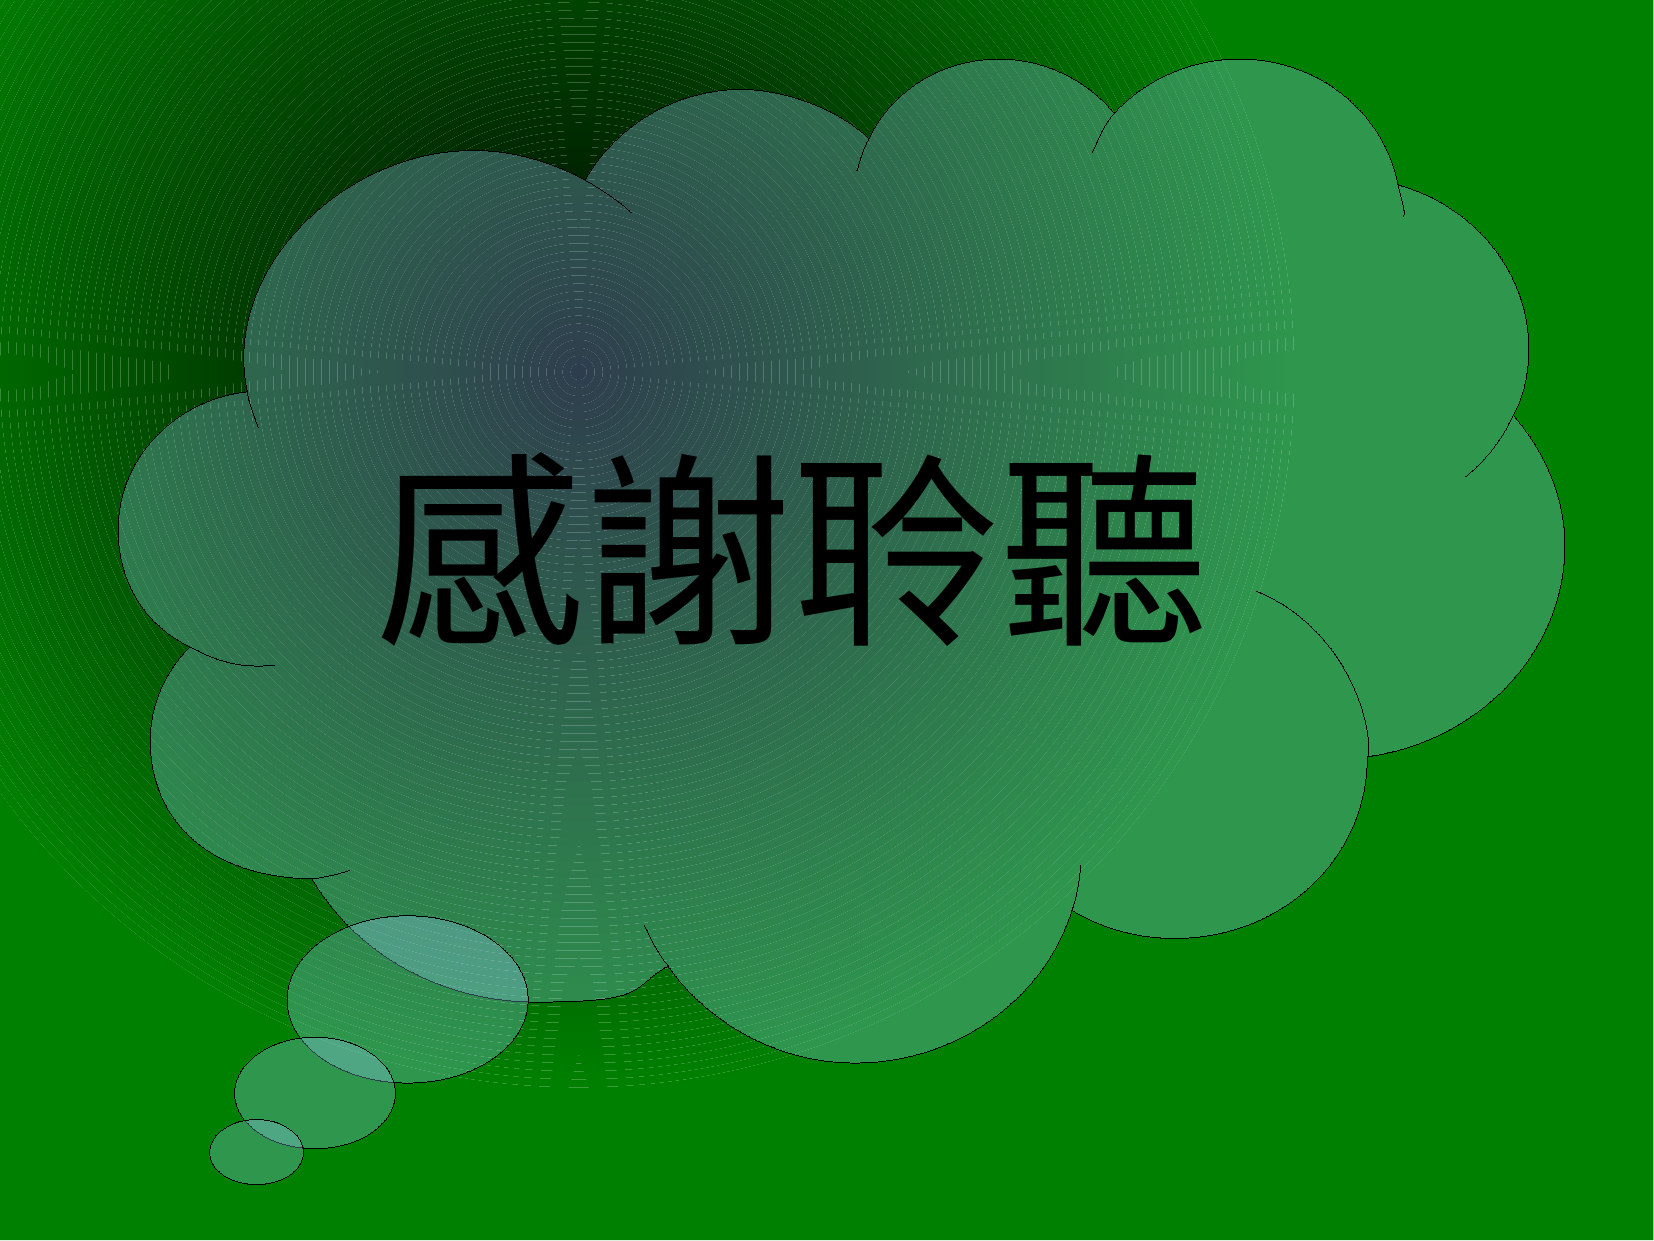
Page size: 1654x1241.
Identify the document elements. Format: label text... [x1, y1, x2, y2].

text_box 感謝聆聽 [118, 59, 1565, 1185]
